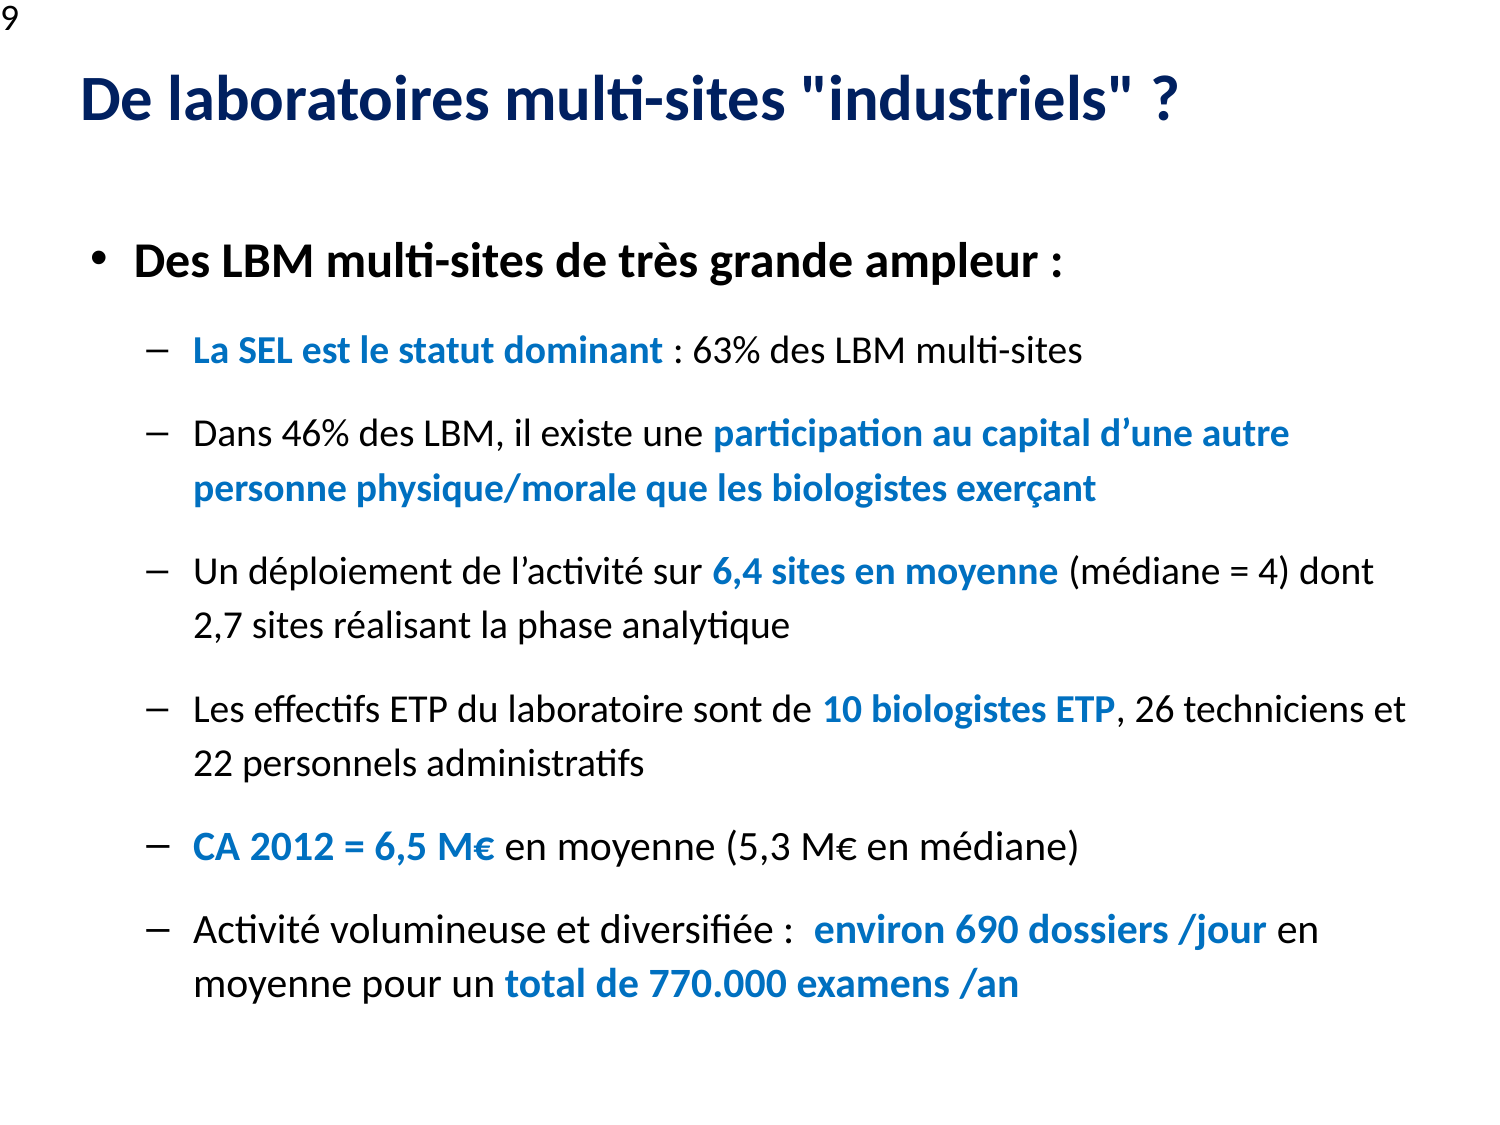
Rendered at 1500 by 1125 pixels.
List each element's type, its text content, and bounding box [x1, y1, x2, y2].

title De laboratoires multi-sites "industriels" ? [64, 30, 1415, 159]
list Des LBM multi-sites de très grande ampleur : La SEL est le statut dominant : 63% des LBM multi-sites Dans 46% des LBM, il existe une participation au capital d’une autre personne physique/morale que les biologistes exerçant Un déploiement de l’activité sur 6,4 sites en moyenne (médiane = 4) dont 2,7 sites réalisant la phase analytique Les effectifs ETP du laboratoire sont de 10 biologistes ETP, 26 techniciens et 22 personnels administratifs CA 2012 = 6,5 M€ en moyenne (5,3 M€ en médiane) Activité volumineuse et diversifiée : environ 690 dossiers /jour en moyenne pour un total de 770.000 examens /an [75, 219, 1436, 1118]
